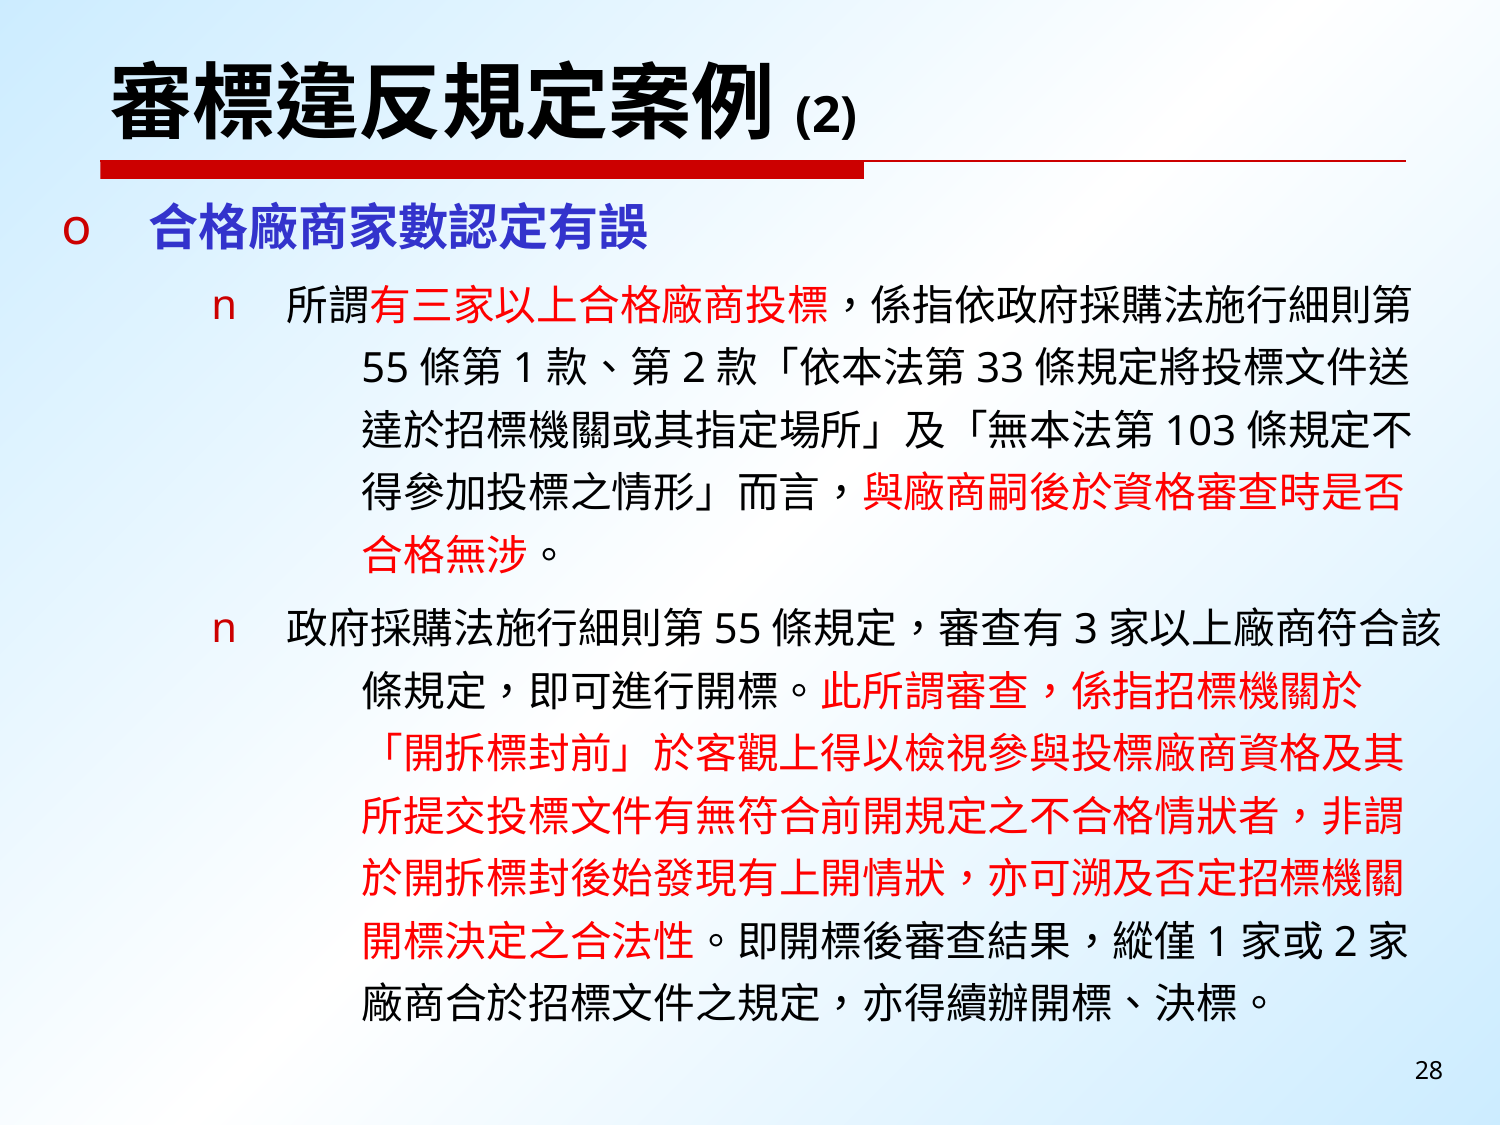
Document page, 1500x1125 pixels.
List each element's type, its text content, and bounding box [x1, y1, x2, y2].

title 審標違反規定案例(2) [94, 30, 1407, 158]
list 合格廠商家數認定有誤 所謂有三家以上合格廠商投標，係指依政府採購法施行細則第55條第1款、第2款「依本法第33條規定將投標文件送達於招標機關或其指定場所」及「無本法第103條規定不得參加投標之情形」而言，與廠商嗣後於資格審查時是否合格無涉。 政府採購法施行細則第55條規定，審查有3家以上廠商符合該條規定，即可進行開標。此所謂審查，係指招標機關於「開拆標封前」於客觀上得以檢視參與投標廠商資格及其所提交投標文件有無符合前開規定之不合格情狀者，非謂於開拆標封後始發現有上開情狀，亦可溯及否定招標機關開標決定之合法性。即開標後審查結果，縱僅1家或2家廠商合於招標文件之規定，亦得續辦開標、決標。 [46, 172, 1459, 1102]
